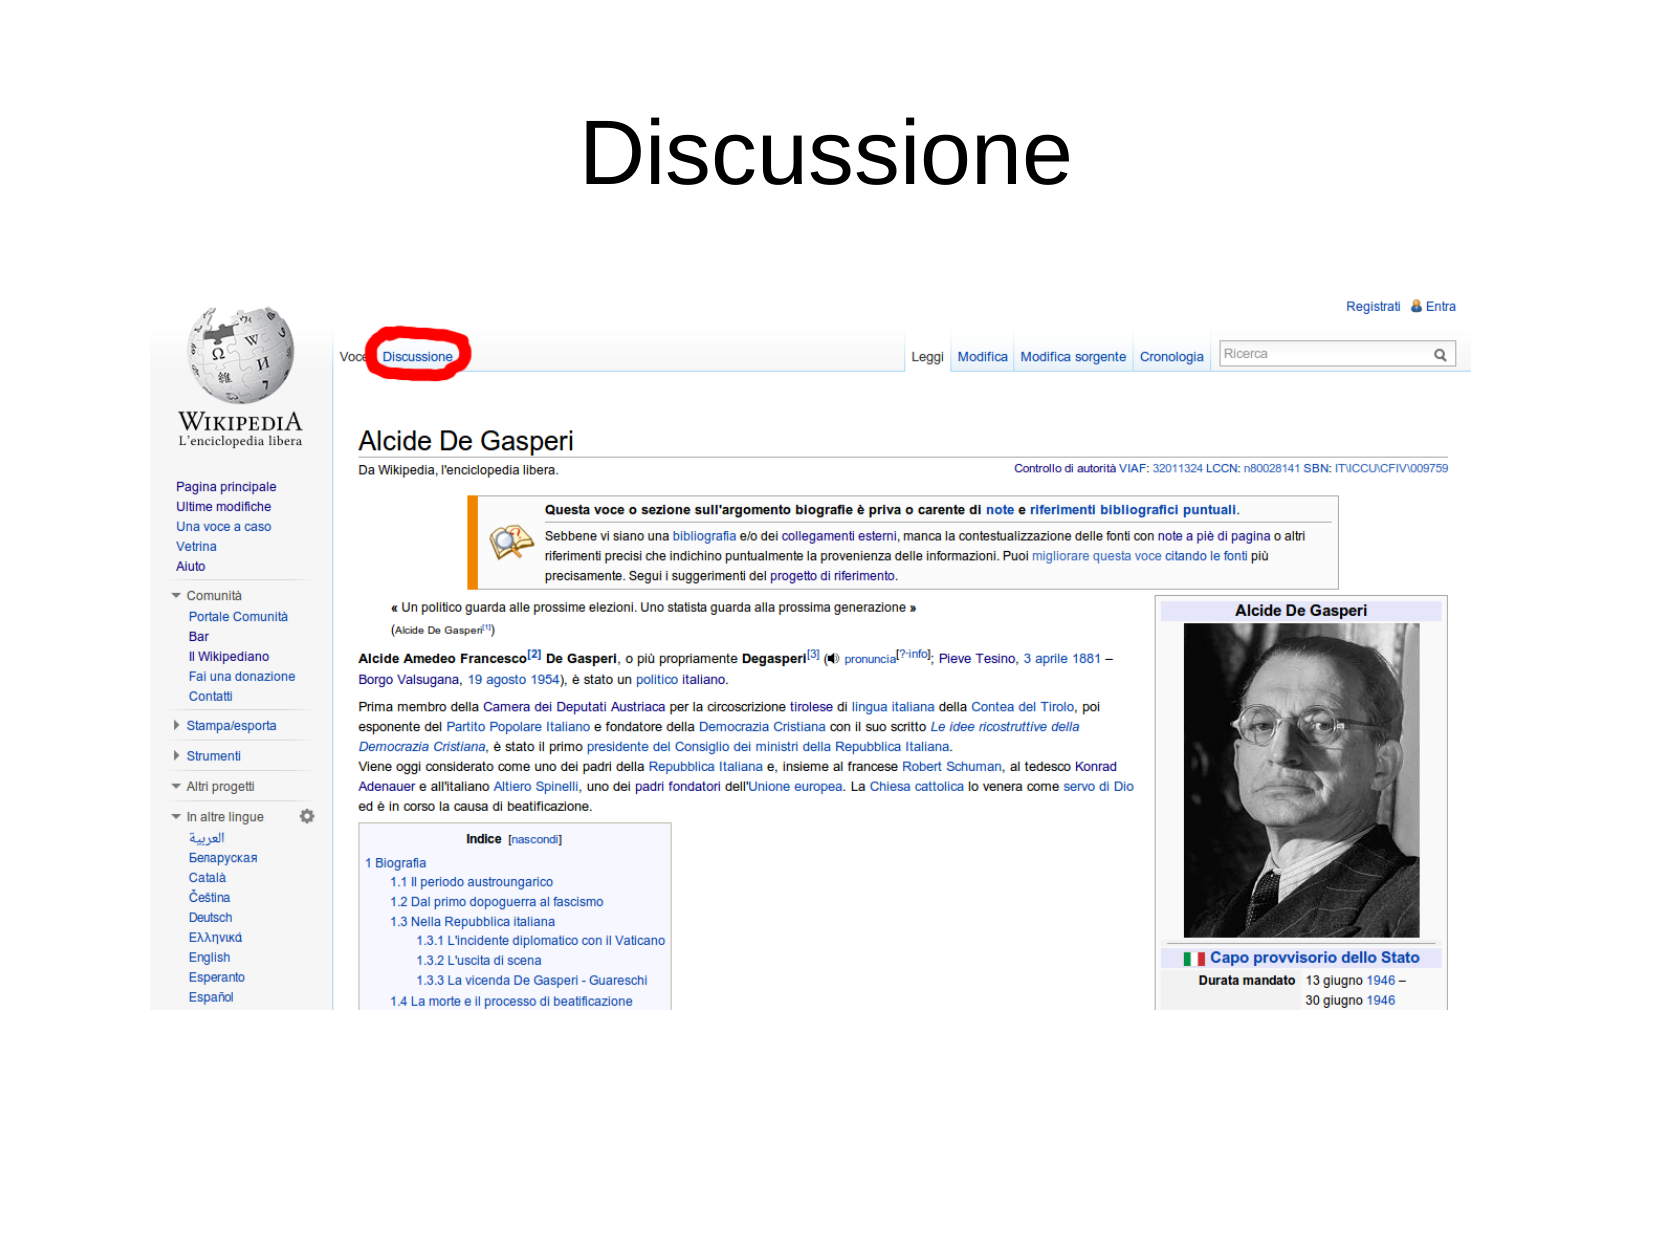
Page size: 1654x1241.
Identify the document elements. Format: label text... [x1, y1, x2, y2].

title Discussione [82, 49, 1571, 257]
picture [150, 290, 1471, 1010]
